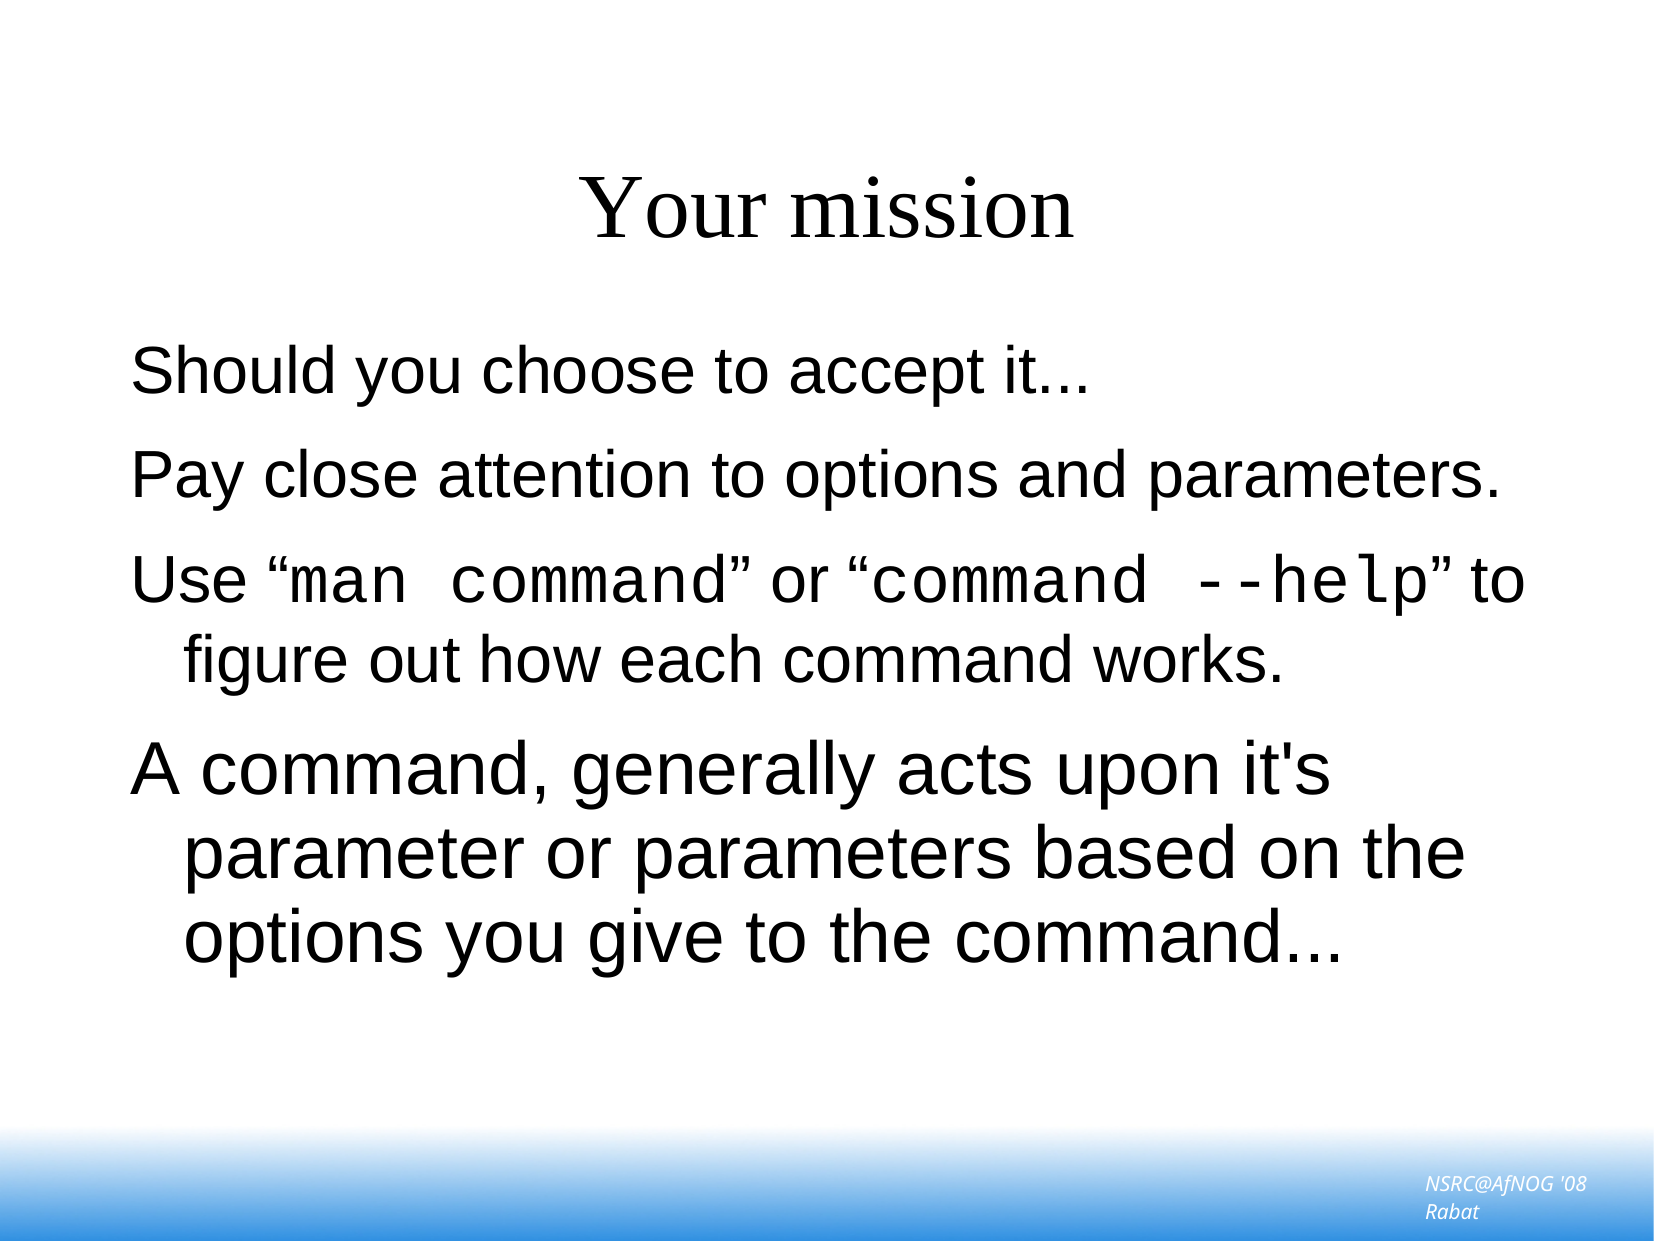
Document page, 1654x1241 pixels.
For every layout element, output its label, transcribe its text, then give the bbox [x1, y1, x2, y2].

list Should you choose to accept it... Pay close attention to options and parameters. Use “man command” or “command --help” to figure out how each command works. A command, generally acts upon it's parameter or parameters based on the options you give to the command... [112, 332, 1576, 1163]
picture [0, 1124, 1654, 1241]
title Your mission [121, 102, 1534, 310]
